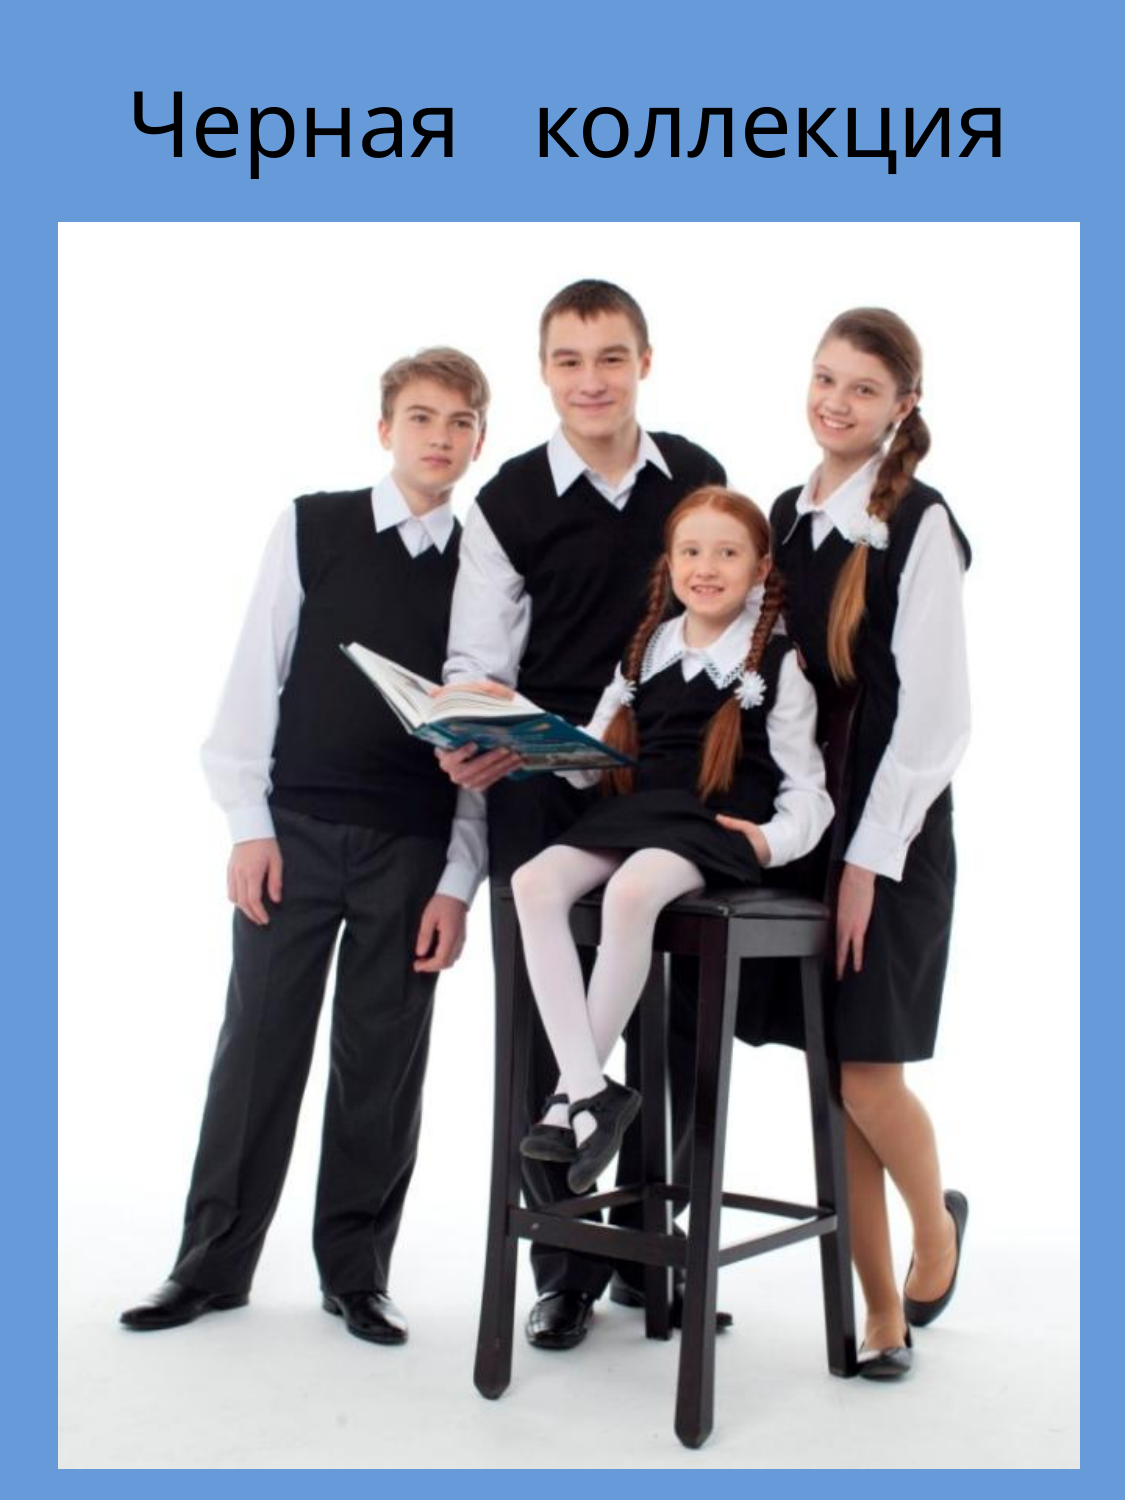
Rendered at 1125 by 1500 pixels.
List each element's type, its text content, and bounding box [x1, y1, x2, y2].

text_box Черная коллекция [46, 58, 1090, 184]
picture [58, 222, 1080, 1469]
